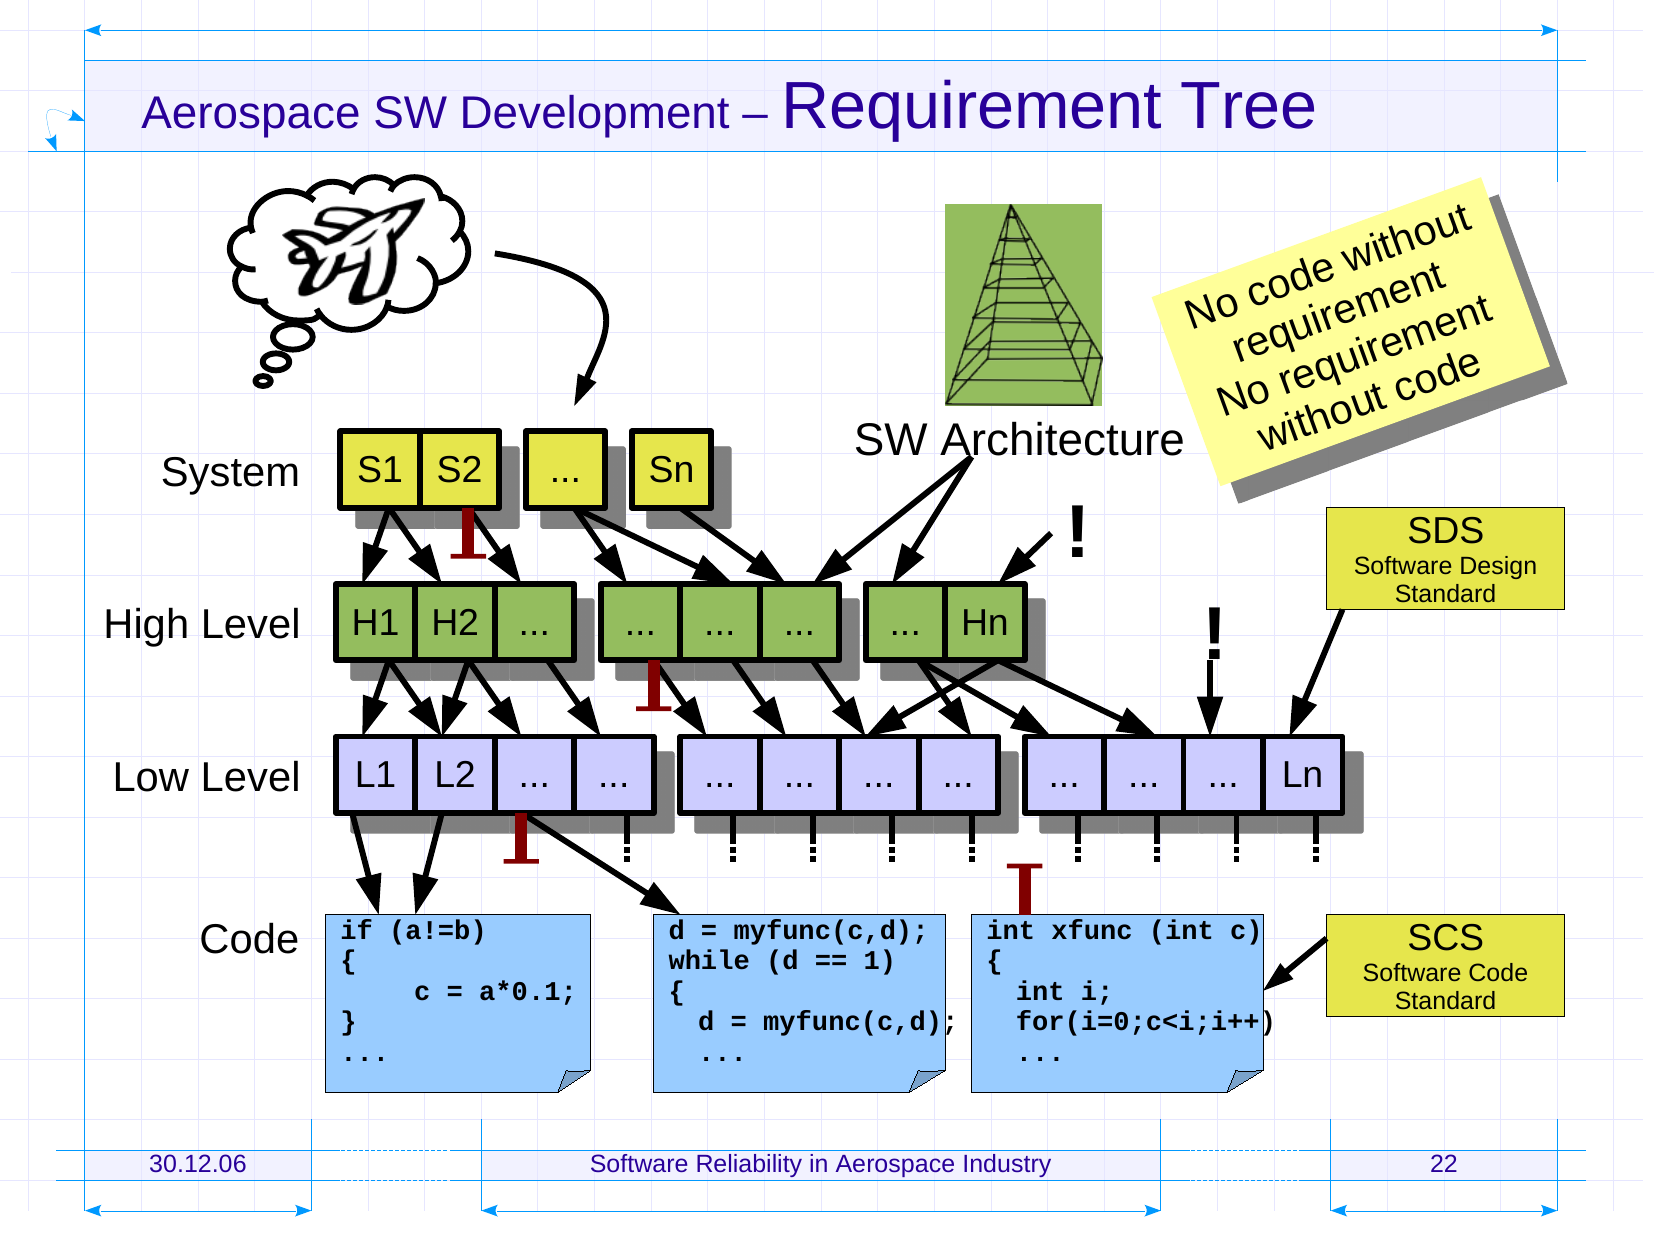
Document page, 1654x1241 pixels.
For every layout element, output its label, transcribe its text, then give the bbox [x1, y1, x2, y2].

text_box ... [865, 583, 945, 661]
text_box ... [1104, 736, 1183, 813]
picture [282, 198, 425, 305]
text_box [229, 177, 469, 330]
text_box High Level [88, 593, 329, 658]
text_box [272, 324, 313, 350]
text_box ... [494, 736, 574, 813]
text_box L2 [415, 736, 494, 813]
text_box Low Level [97, 746, 328, 811]
text_box [255, 376, 271, 386]
picture [945, 204, 1103, 406]
text_box S2 [419, 431, 500, 508]
text_box No code without requirement No requirement without code [1151, 177, 1550, 487]
text_box ... [574, 736, 654, 813]
text_box ... [494, 583, 575, 661]
text_box S1 [340, 431, 419, 508]
text_box ... [680, 736, 759, 813]
text_box ... [918, 736, 999, 813]
text_box ... [680, 583, 759, 661]
text_box ! [1187, 583, 1241, 683]
text_box System [145, 441, 324, 506]
text_box Sn [631, 431, 712, 508]
text_box d = myfunc(c,d); while (d == 1) { d = myfunc(c,d); ... [653, 914, 946, 1093]
text_box Code [184, 908, 321, 973]
text_box SW Architecture [839, 406, 1215, 473]
text_box ... [839, 736, 918, 813]
text_box ... [1183, 736, 1263, 813]
text_box L1 [335, 736, 415, 813]
text_box ! [1051, 482, 1105, 582]
text_box ... [1024, 736, 1104, 813]
text_box ... [525, 431, 606, 508]
text_box [262, 353, 290, 371]
title Aerospace SW Development – Requirement Tree [141, 67, 1558, 144]
text_box ... [600, 583, 680, 661]
text_box if (a!=b) { c = a*0.1; } ... [325, 914, 591, 1093]
text_box SCS Software Code Standard [1326, 914, 1565, 1017]
text_box Hn [945, 583, 1025, 661]
text_box H2 [415, 583, 494, 661]
text_box H1 [335, 583, 415, 661]
text_box ... [759, 736, 839, 813]
text_box Ln [1263, 736, 1343, 813]
text_box int xfunc (int c) { int i; for(i=0;c<i;i++) ... [971, 914, 1264, 1093]
text_box SDS Software Design Standard [1326, 507, 1565, 610]
text_box ... [759, 583, 840, 661]
